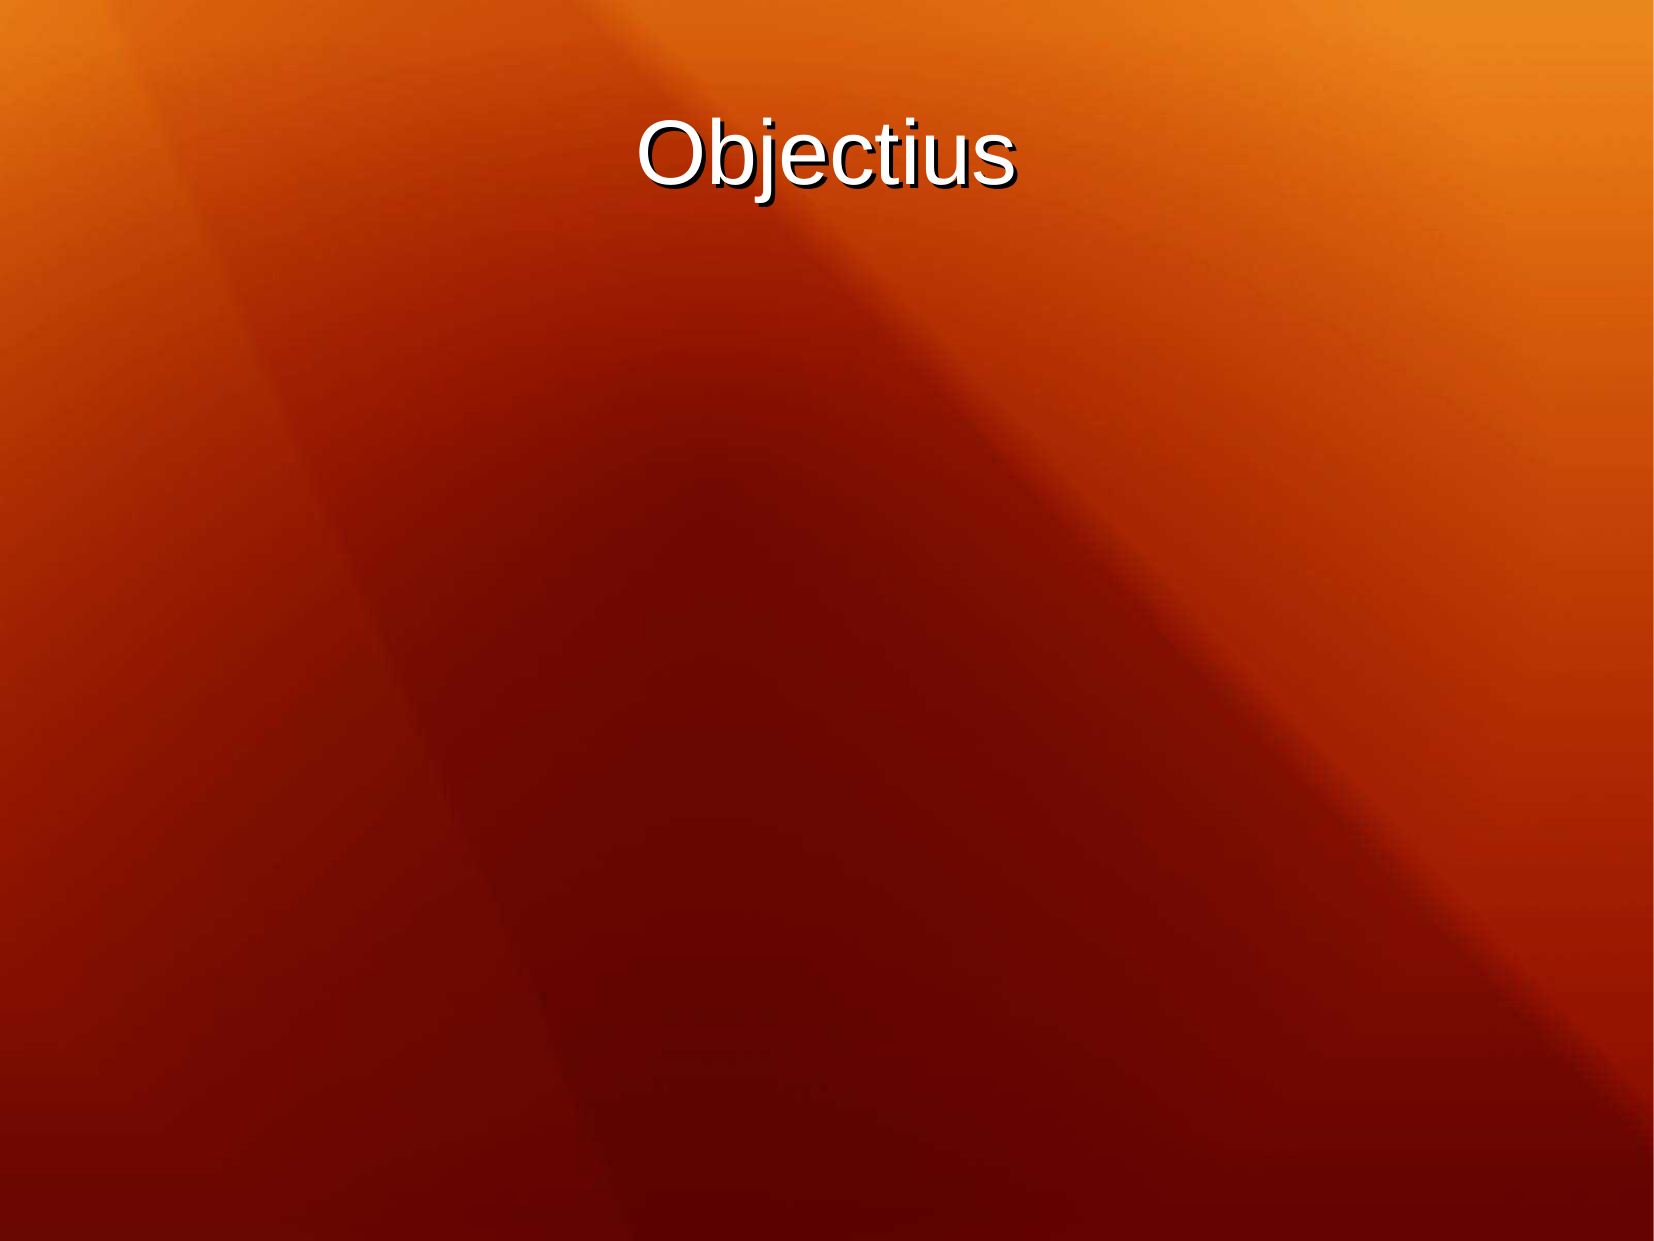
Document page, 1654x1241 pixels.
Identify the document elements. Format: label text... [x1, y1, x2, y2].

picture [0, 0, 1654, 1241]
title Objectius [82, 49, 1571, 257]
